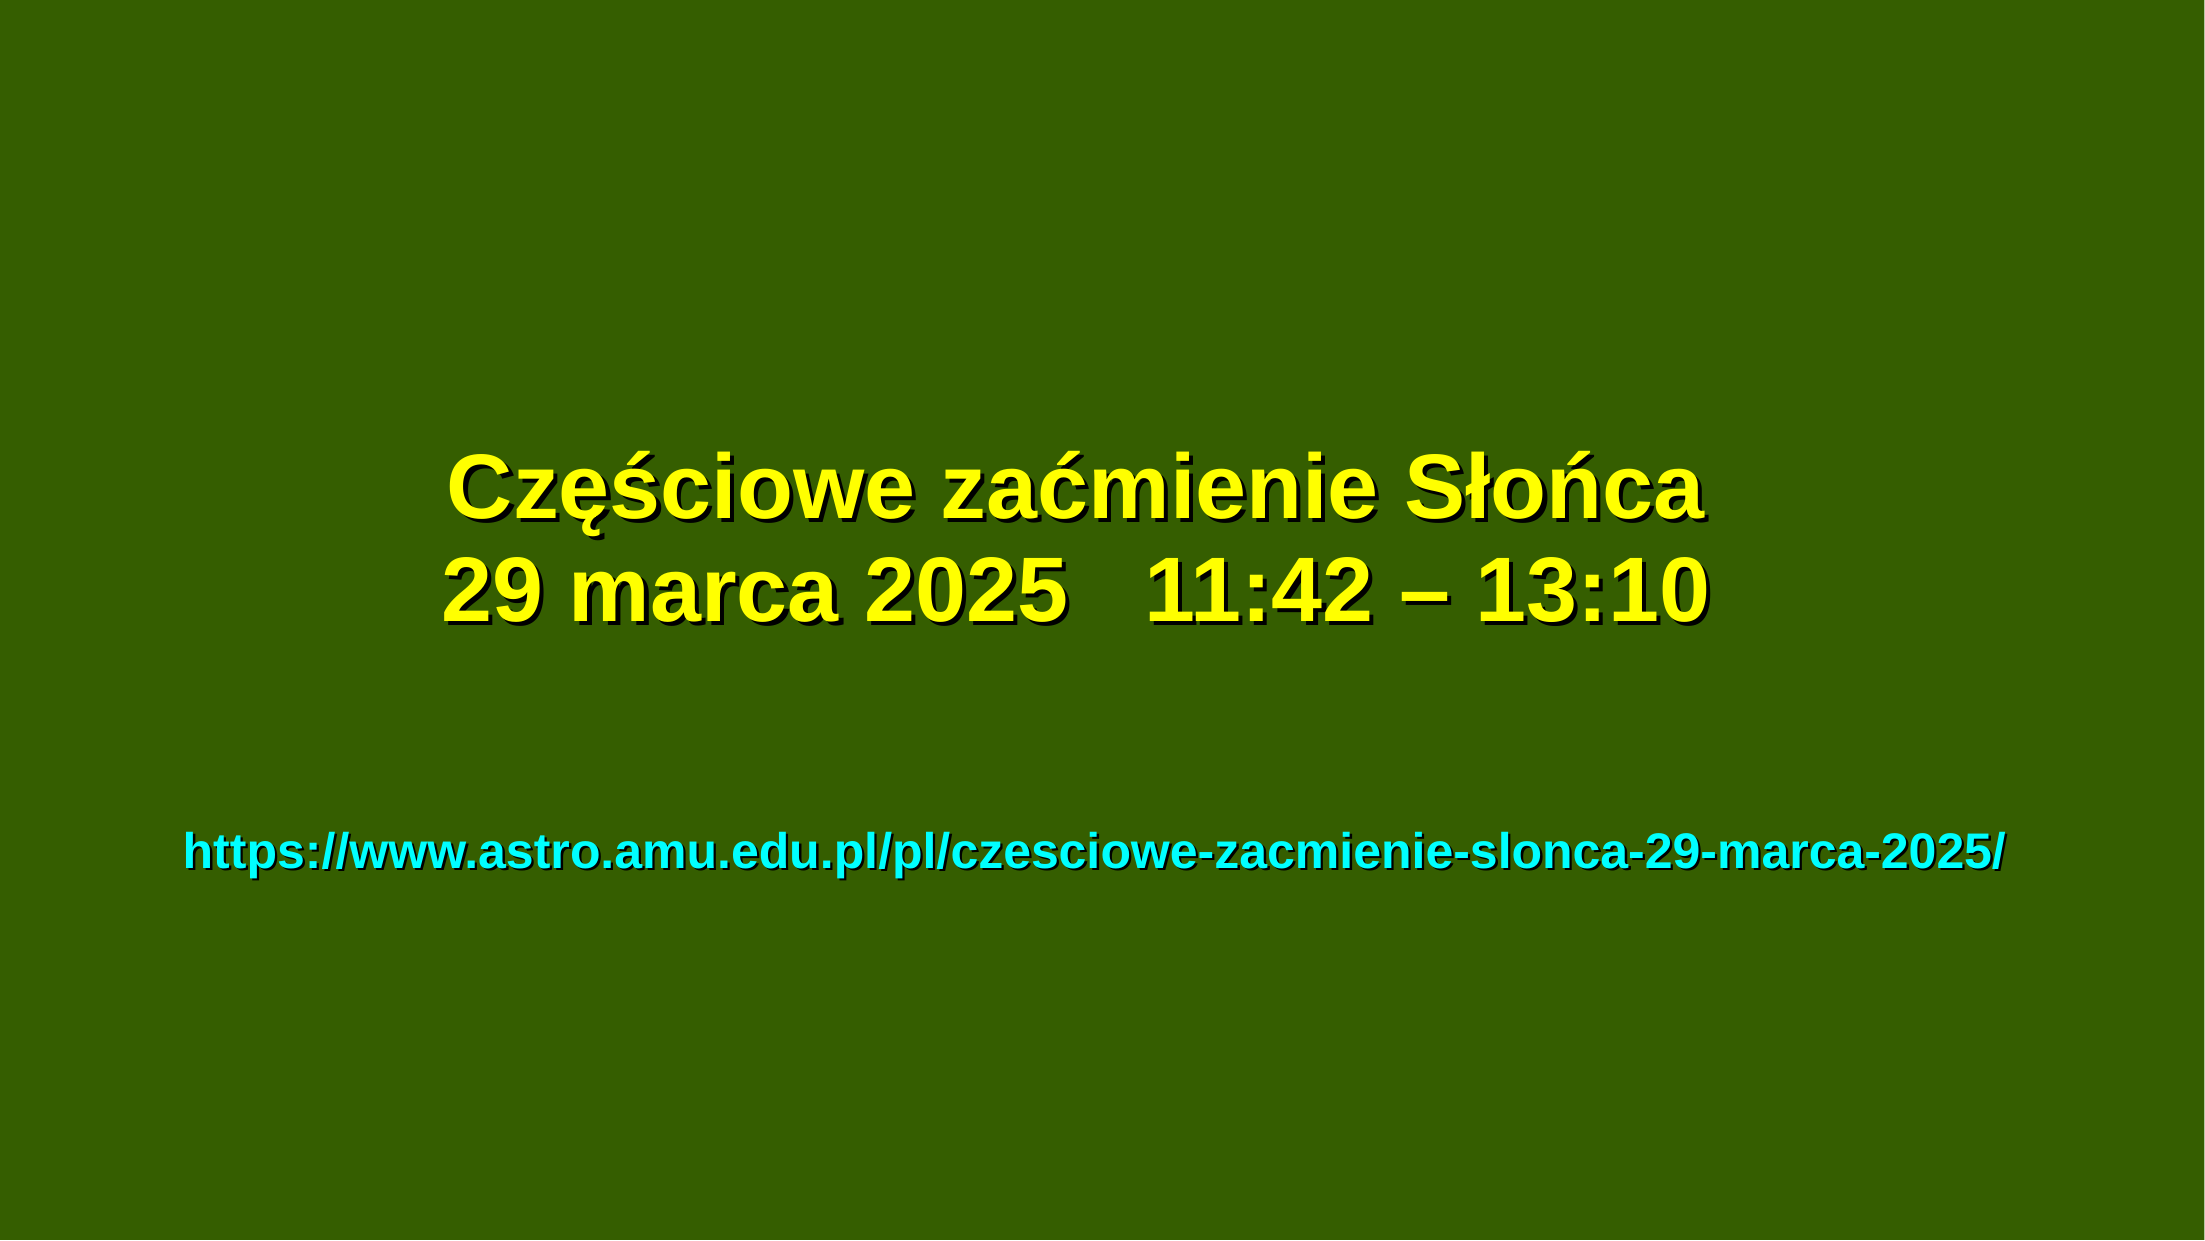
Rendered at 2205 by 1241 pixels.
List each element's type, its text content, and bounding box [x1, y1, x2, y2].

title Częściowe zaćmienie Słońca 29 marca 2025 11:42 – 13:10 [332, 434, 1821, 642]
text_box https://www.astro.amu.edu.pl/pl/czesciowe-zacmienie-slonca-29-marca-2025/ [167, 815, 2157, 887]
